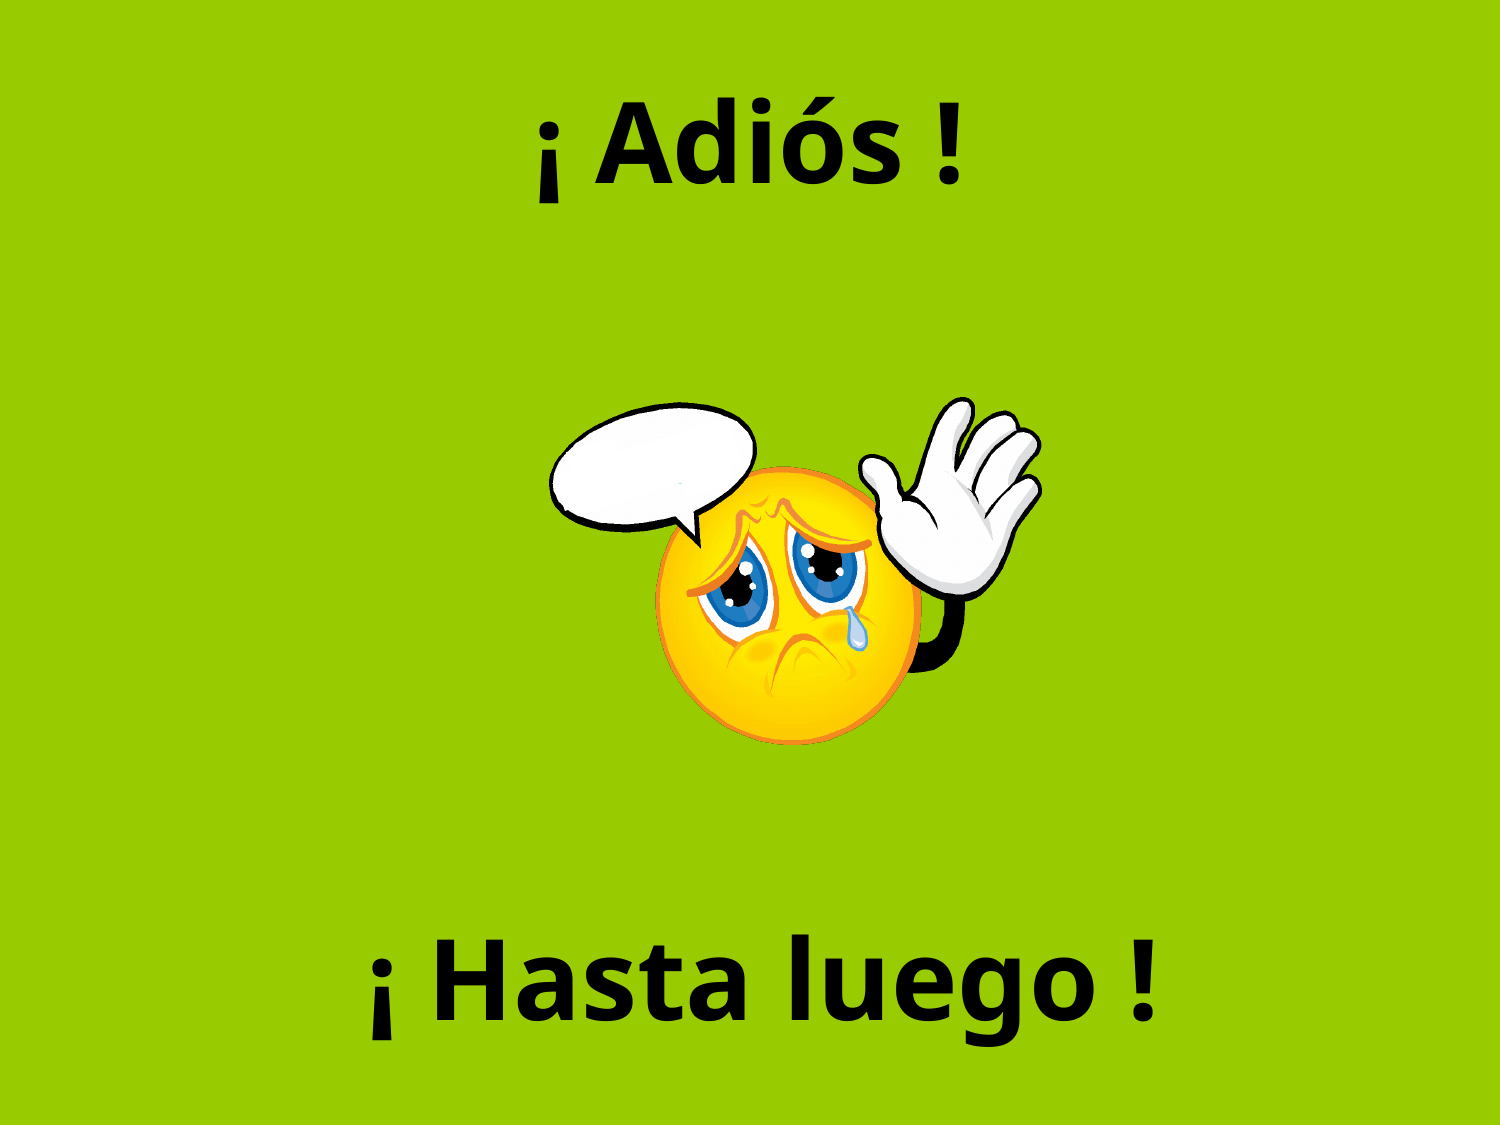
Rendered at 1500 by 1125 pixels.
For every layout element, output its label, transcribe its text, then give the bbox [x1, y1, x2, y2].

text_box [554, 417, 742, 514]
picture [549, 397, 1042, 745]
title ¡ Adiós ! [75, 45, 1425, 233]
text_box ¡ Hasta luego ! [88, 881, 1439, 1069]
